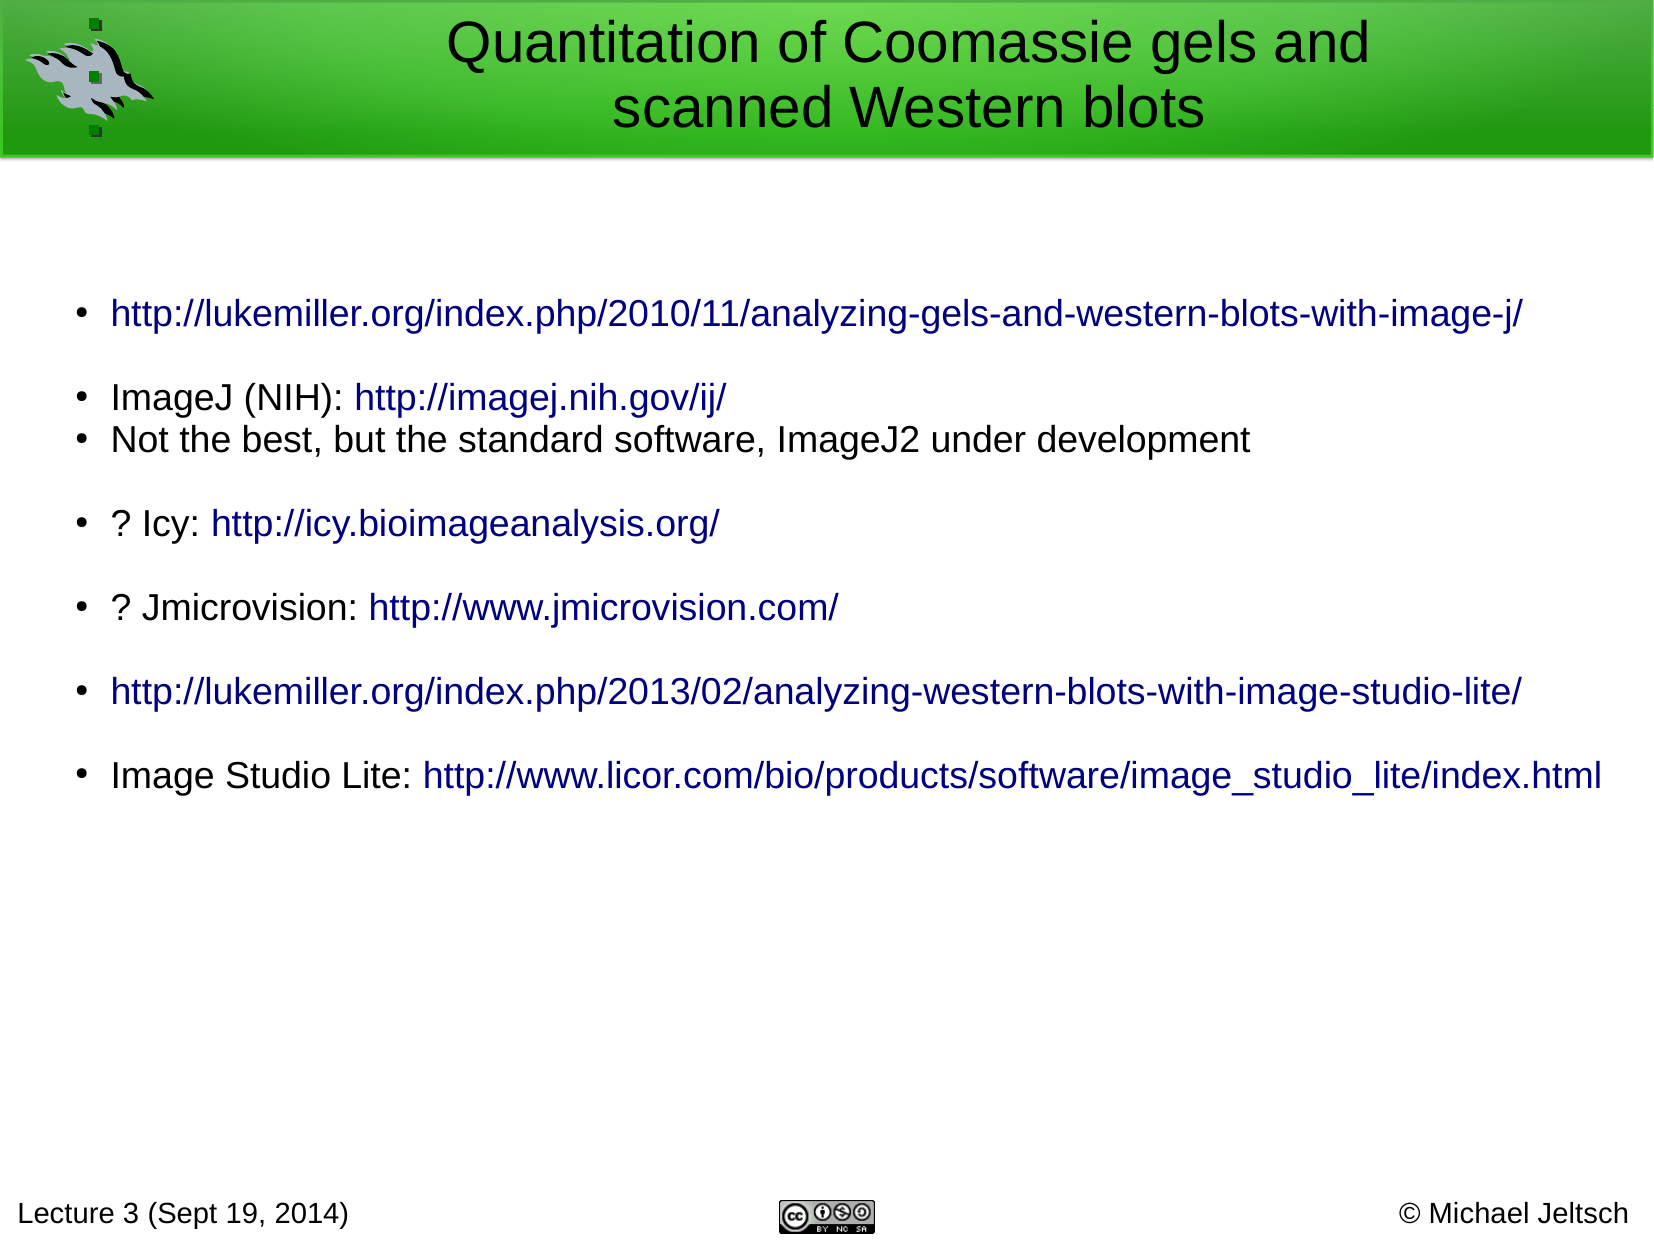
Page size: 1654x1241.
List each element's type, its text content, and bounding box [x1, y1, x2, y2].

text_box http://lukemiller.org/index.php/2010/11/analyzing-gels-and-western-blots-with-image-j/ ImageJ (NIH): http://imagej.nih.gov/ij/ Not the best, but the standard software, ImageJ2 under development ? Icy: http://icy.bioimageanalysis.org/ ? Jmicrovision: http://www.jmicrovision.com/ http://lukemiller.org/index.php/2013/02/analyzing-western-blots-with-image-studio-lite/ Image Studio Lite: http://www.licor.com/bio/products/software/image_studio_lite/index.html [60, 285, 1621, 846]
picture [779, 1200, 875, 1234]
title Quantitation of Coomassie gels and scanned Western blots [289, 9, 1531, 141]
